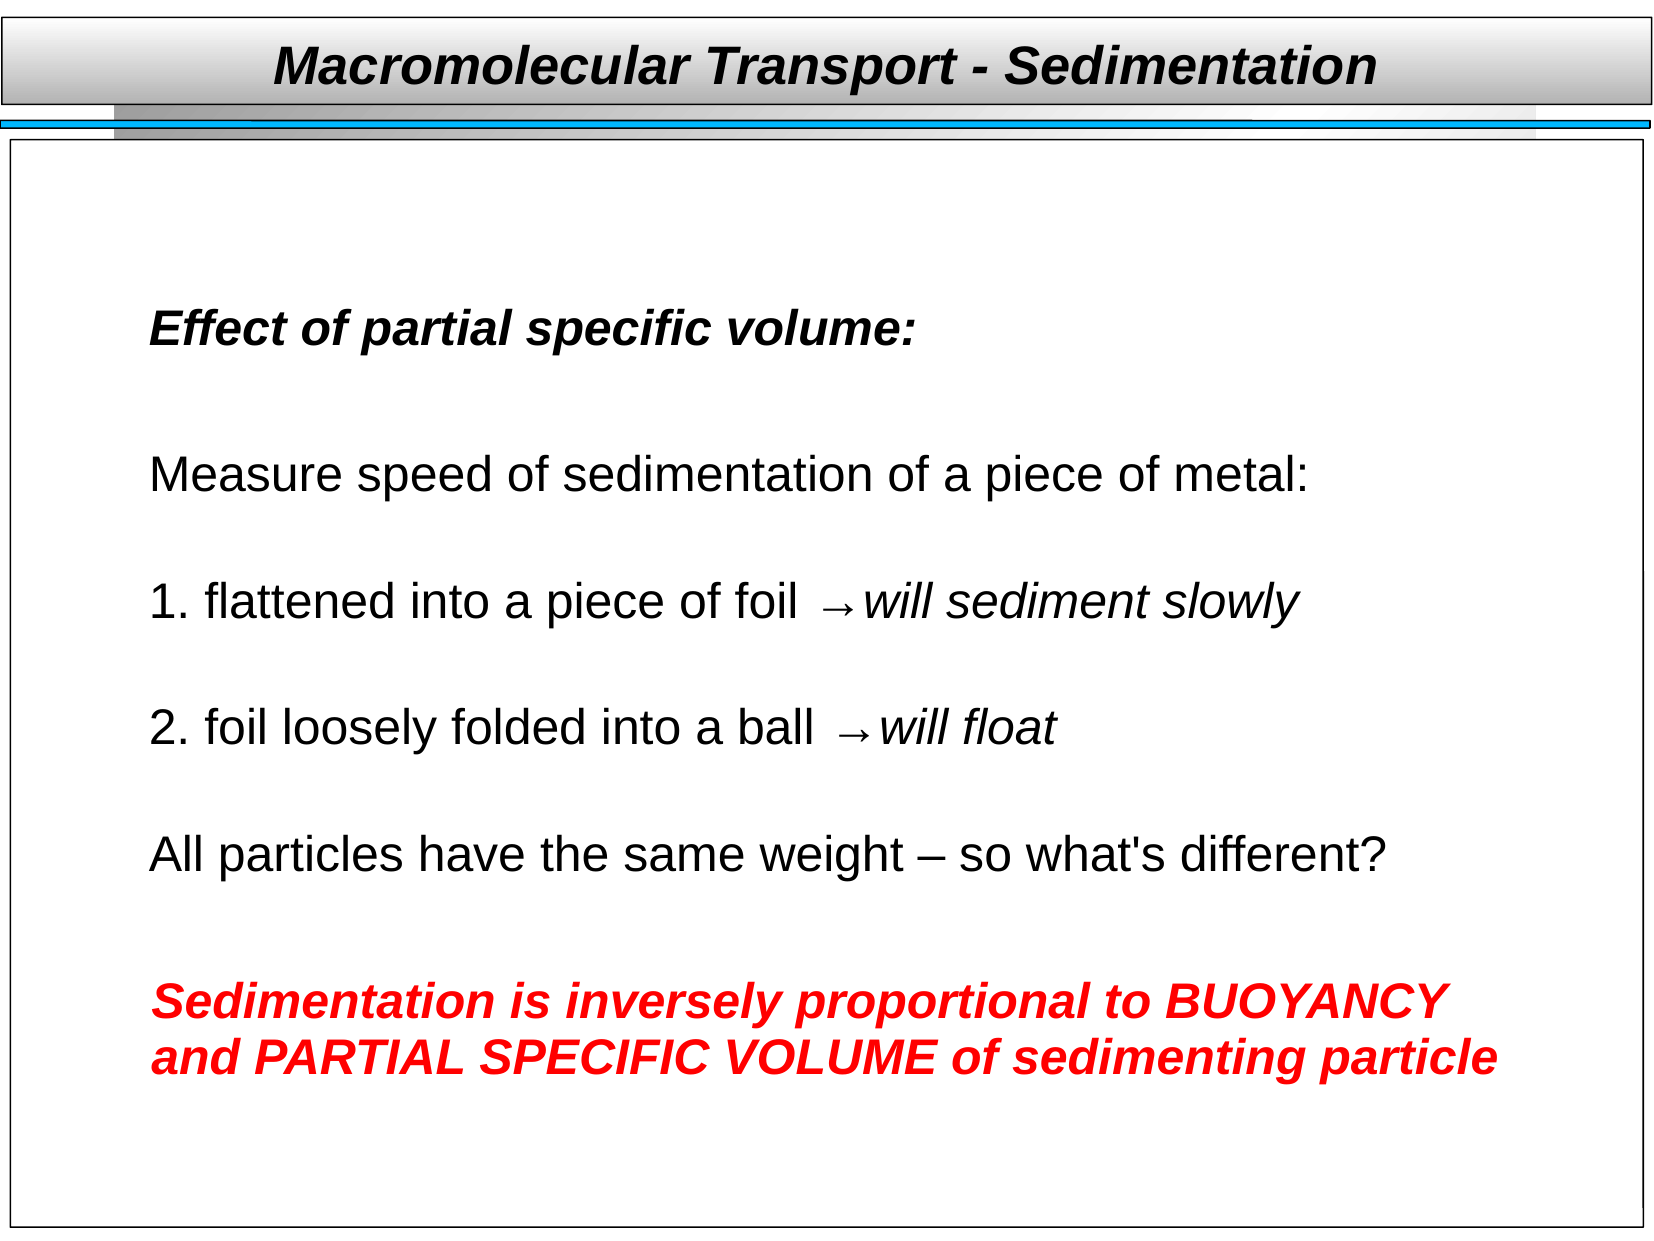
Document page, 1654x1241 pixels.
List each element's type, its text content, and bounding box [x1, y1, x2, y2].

text_box Macromolecular Transport - Sedimentation [1, 17, 1652, 105]
text_box Effect of partial specific volume: Measure speed of sedimentation of a piece of metal: 1. flattened into a piece of foil →will sediment slowly 2. foil loosely folded into a ball →will float All particles have the same weight – so what's different? [133, 292, 1520, 910]
text_box [0, 120, 1651, 129]
text_box [10, 139, 1644, 1228]
text_box Sedimentation is inversely proportional to BUOYANCY and PARTIAL SPECIFIC VOLUME of sedimenting particle [136, 966, 1517, 1093]
